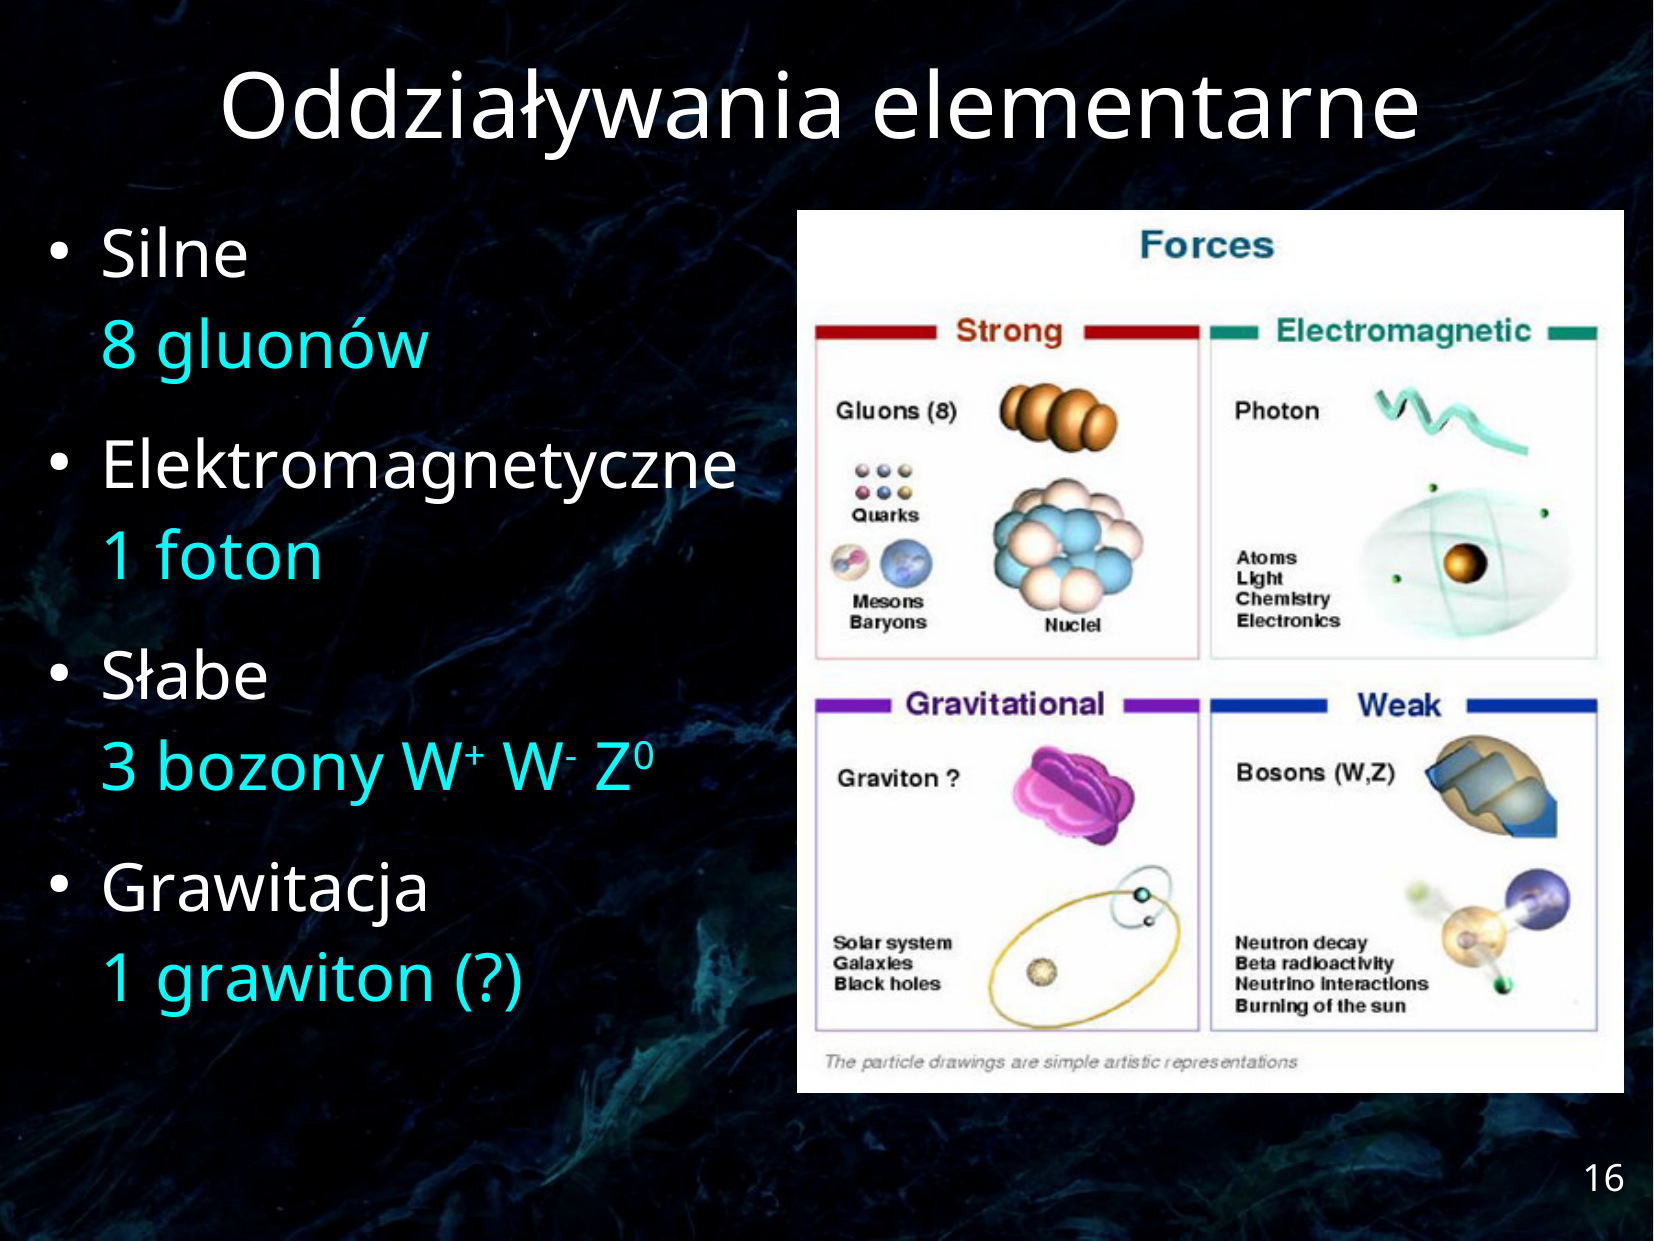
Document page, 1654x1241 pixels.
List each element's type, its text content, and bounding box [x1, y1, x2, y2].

picture [0, 0, 1654, 1241]
list Silne 8 gluonów Elektromagnetyczne 1 foton Słabe 3 bozony W+ W- Z0 Grawitacja 1 grawiton (?) [29, 206, 808, 1123]
title Oddziaływania elementarne [77, 29, 1565, 178]
